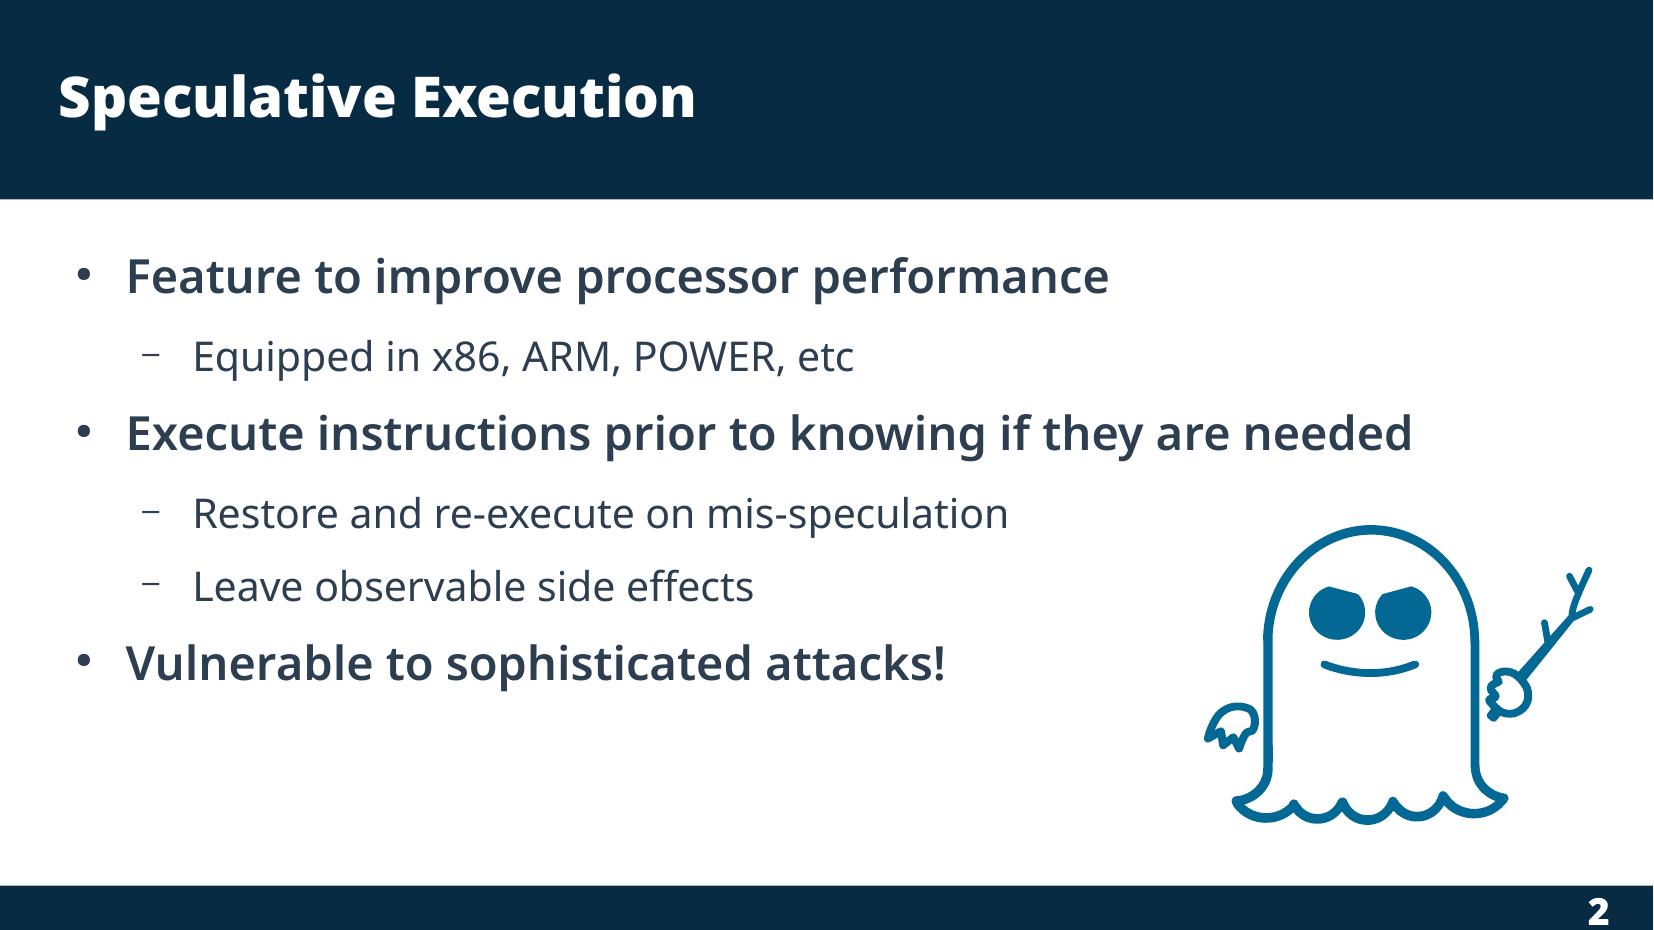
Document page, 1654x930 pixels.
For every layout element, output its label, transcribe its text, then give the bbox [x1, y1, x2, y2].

picture [1217, 711, 1250, 736]
picture [1496, 676, 1523, 709]
picture [1203, 525, 1364, 826]
title Speculative Execution [58, 36, 1594, 155]
picture [1247, 535, 1493, 814]
picture [1371, 525, 1594, 826]
list Feature to improve processor performance Equipped in x86, ARM, POWER, etc Execute instructions prior to knowing if they are needed Restore and re-execute on mis-speculation Leave observable side effects Vulnerable to sophisticated attacks! [58, 243, 1426, 751]
